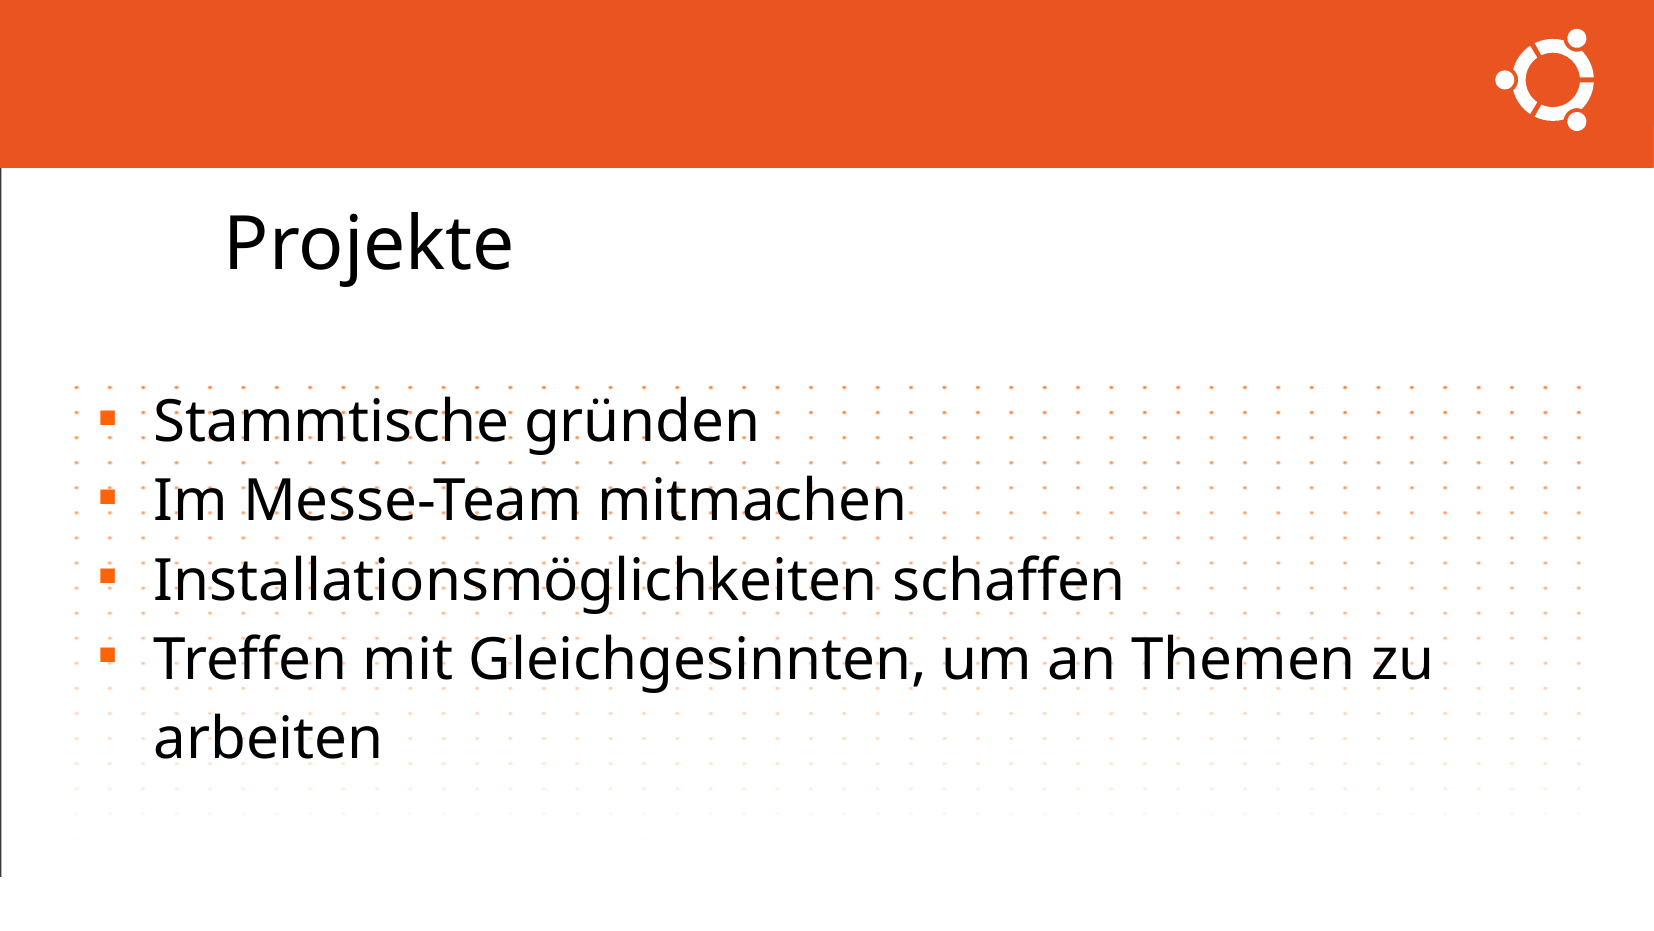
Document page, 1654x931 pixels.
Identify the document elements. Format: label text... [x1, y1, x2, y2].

picture [0, 0, 1654, 877]
list Stammtische gründen Im Messe-Team mitmachen Installationsmöglichkeiten schaffen Treffen mit Gleichgesinnten, um an Themen zu arbeiten [82, 299, 1577, 832]
text_box Projekte [209, 181, 1479, 299]
